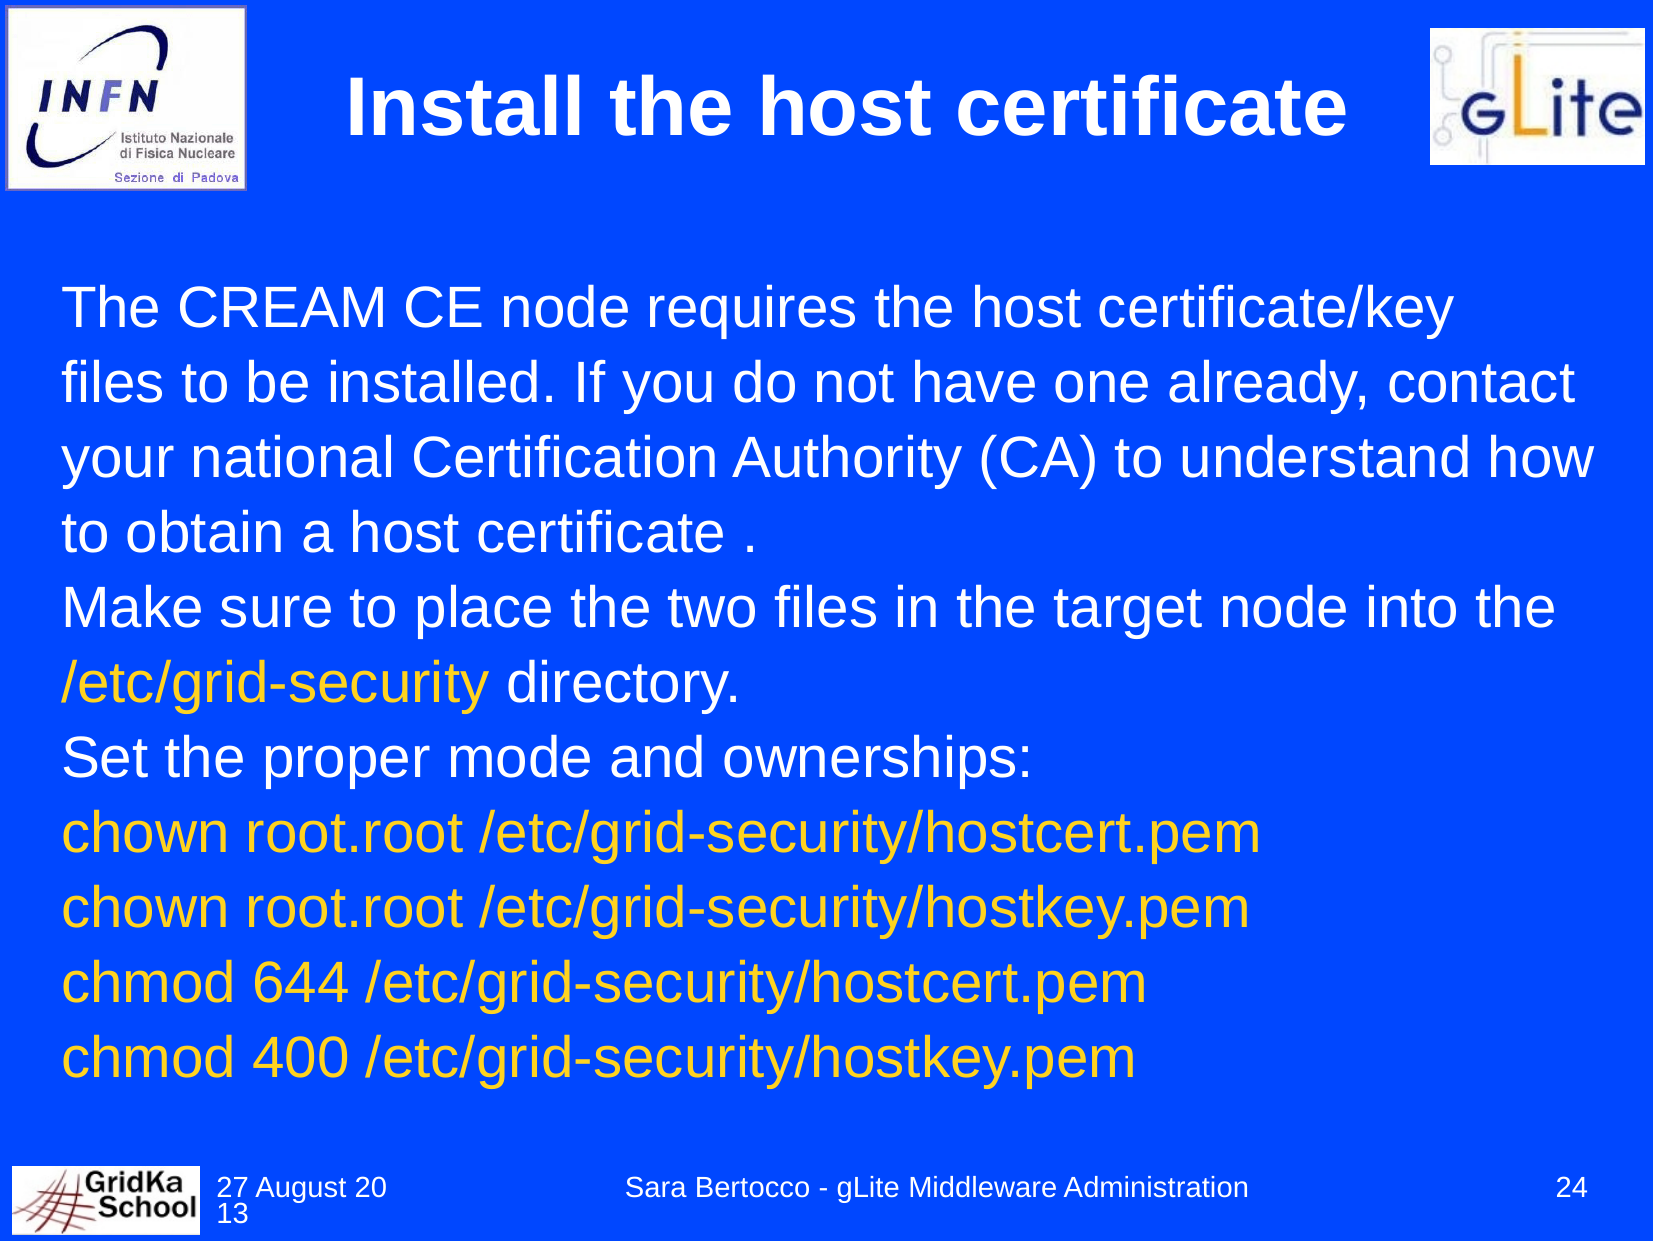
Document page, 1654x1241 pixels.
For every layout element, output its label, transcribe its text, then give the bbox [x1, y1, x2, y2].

picture [5, 5, 247, 191]
picture [12, 1166, 200, 1235]
text_box The CREAM CE node requires the host certificate/key files to be installed. If you do not have one already, contact your national Certification Authority (CA) to understand how to obtain a host certificate . Make sure to place the two files in the target node into the /etc/grid-security directory. Set the proper mode and ownerships: chown root.root /etc/grid-security/hostcert.pem chown root.root /etc/grid-security/hostkey.pem chmod 644 /etc/grid-security/hostcert.pem chmod 400 /etc/grid-security/hostkey.pem [10, 257, 1629, 1097]
title Install the host certificate [247, 25, 1645, 188]
picture [1430, 28, 1645, 165]
